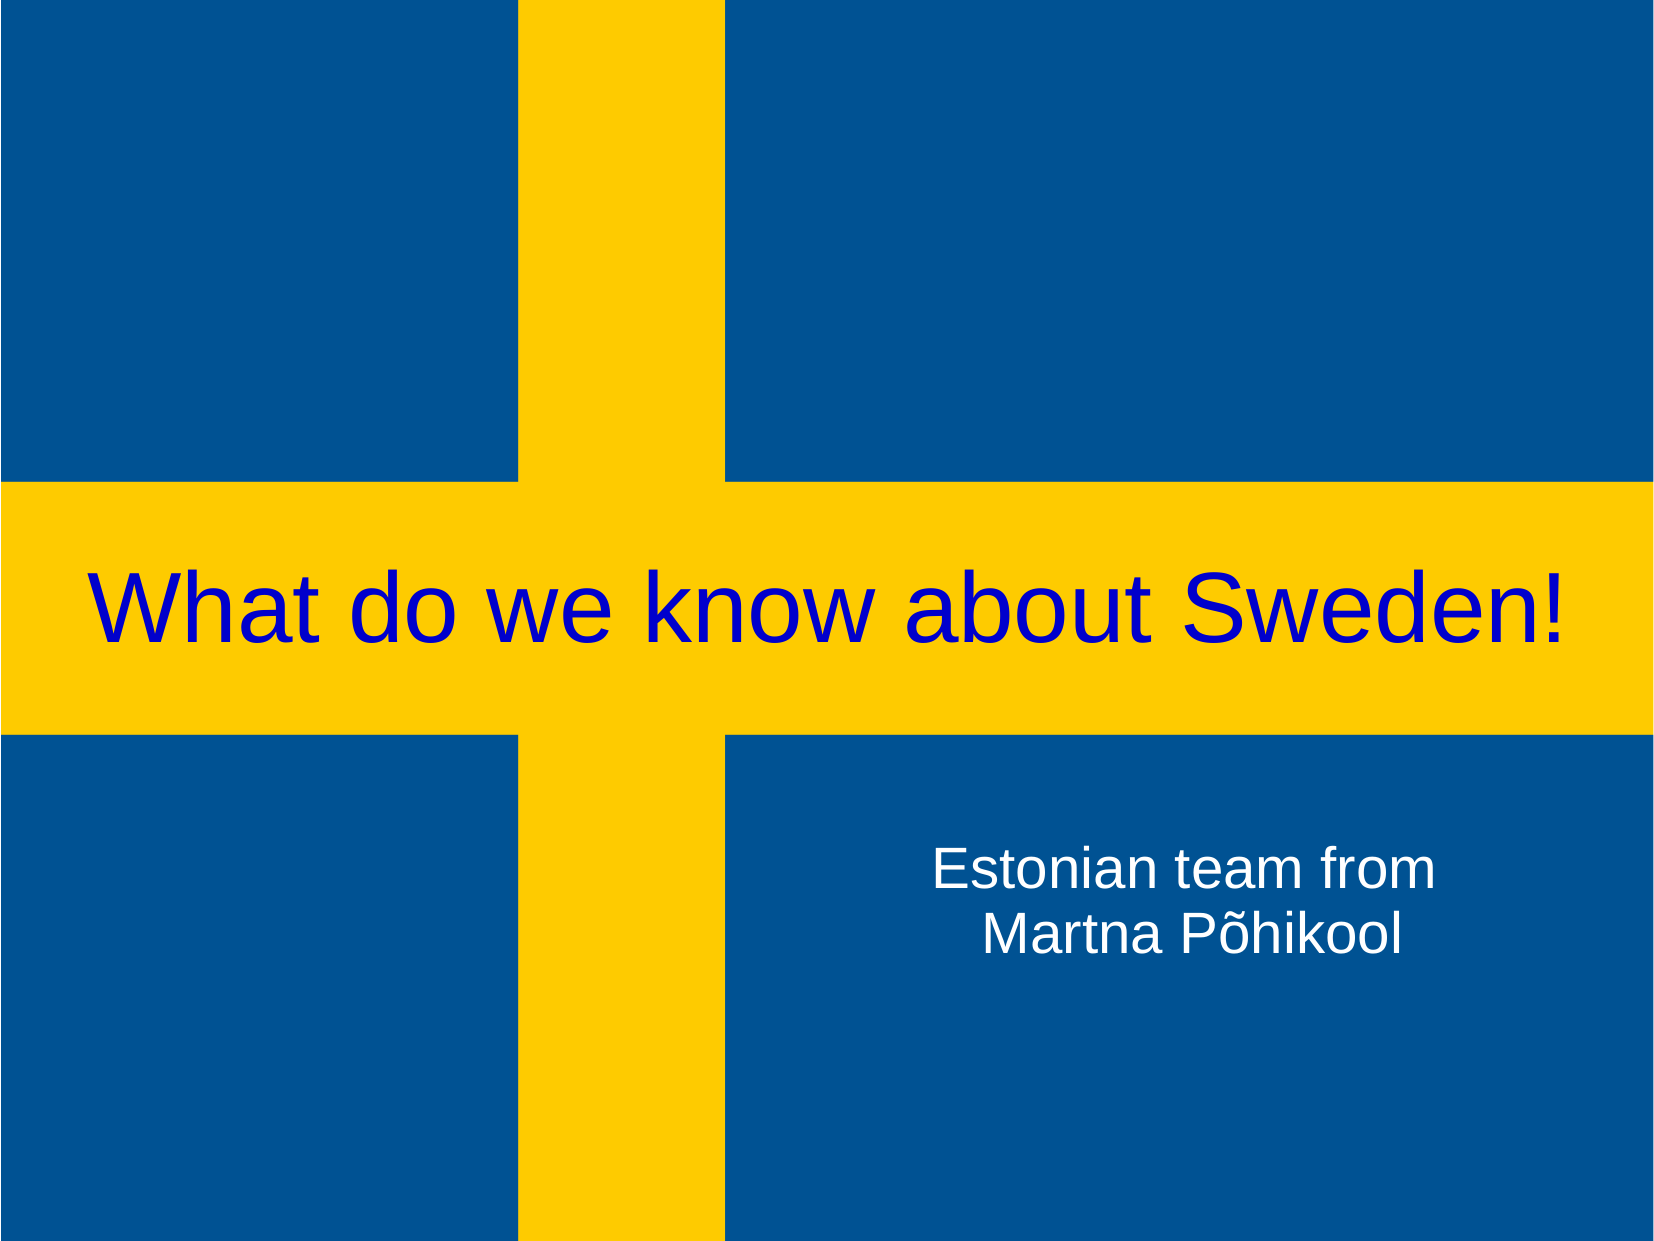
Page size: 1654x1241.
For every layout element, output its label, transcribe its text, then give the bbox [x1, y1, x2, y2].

picture [1, 0, 1654, 1241]
title Estonian team from Martna Põhikool [614, 835, 1654, 966]
